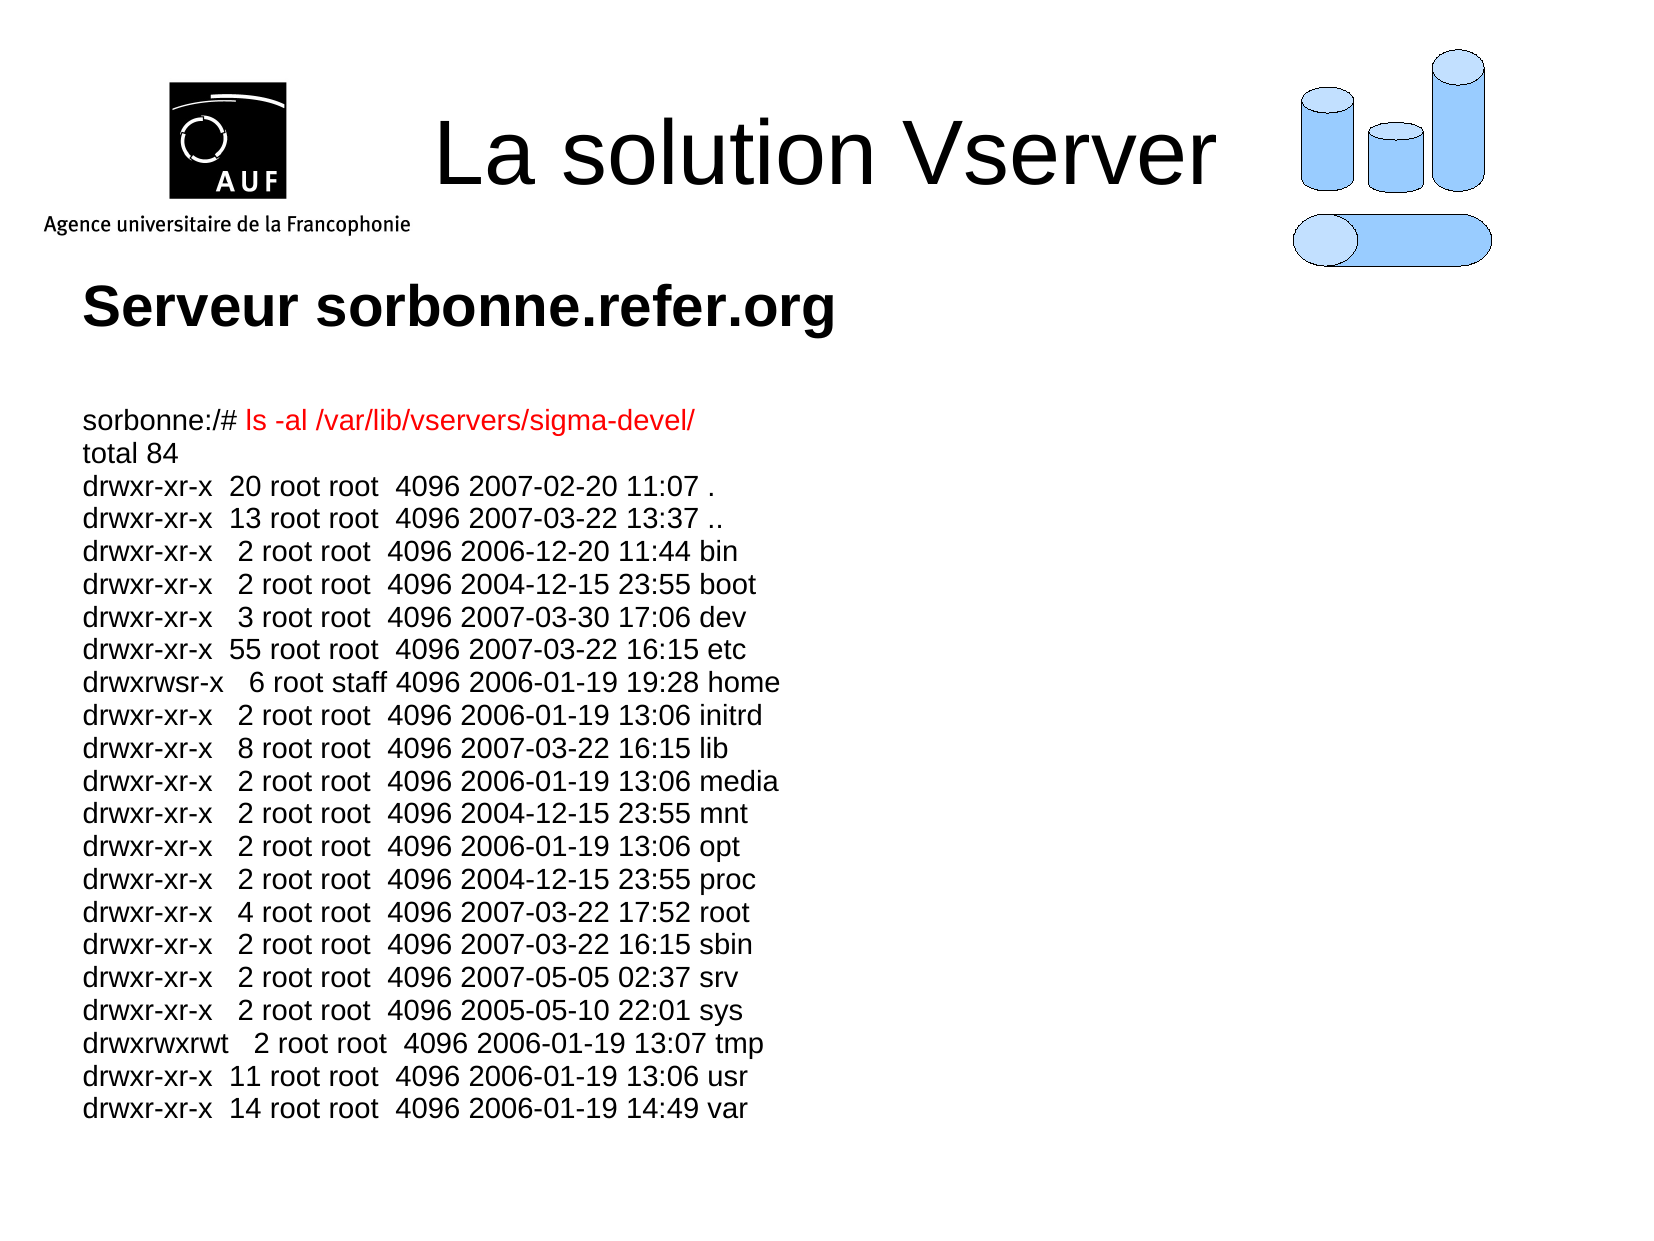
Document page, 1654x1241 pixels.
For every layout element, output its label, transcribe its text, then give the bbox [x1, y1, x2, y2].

subtitle Serveur sorbonne.refer.org sorbonne:/# ls -al /var/lib/vservers/sigma-devel/ total 84 drwxr-xr-x 20 root root 4096 2007-02-20 11:07 . drwxr-xr-x 13 root root 4096 2007-03-22 13:37 .. drwxr-xr-x 2 root root 4096 2006-12-20 11:44 bin drwxr-xr-x 2 root root 4096 2004-12-15 23:55 boot drwxr-xr-x 3 root root 4096 2007-03-30 17:06 dev drwxr-xr-x 55 root root 4096 2007-03-22 16:15 etc drwxrwsr-x 6 root staff 4096 2006-01-19 19:28 home drwxr-xr-x 2 root root 4096 2006-01-19 13:06 initrd drwxr-xr-x 8 root root 4096 2007-03-22 16:15 lib drwxr-xr-x 2 root root 4096 2006-01-19 13:06 media drwxr-xr-x 2 root root 4096 2004-12-15 23:55 mnt drwxr-xr-x 2 root root 4096 2006-01-19 13:06 opt drwxr-xr-x 2 root root 4096 2004-12-15 23:55 proc drwxr-xr-x 4 root root 4096 2007-03-22 17:52 root drwxr-xr-x 2 root root 4096 2007-03-22 16:15 sbin drwxr-xr-x 2 root root 4096 2007-05-05 02:37 srv drwxr-xr-x 2 root root 4096 2005-05-10 22:01 sys drwxrwxrwt 2 root root 4096 2006-01-19 13:07 tmp drwxr-xr-x 11 root root 4096 2006-01-19 13:06 usr drwxr-xr-x 14 root root 4096 2006-01-19 14:49 var [82, 273, 1571, 1126]
text_box [1327, 257, 1484, 267]
title La solution Vserver [82, 49, 1571, 257]
picture [40, 70, 414, 237]
